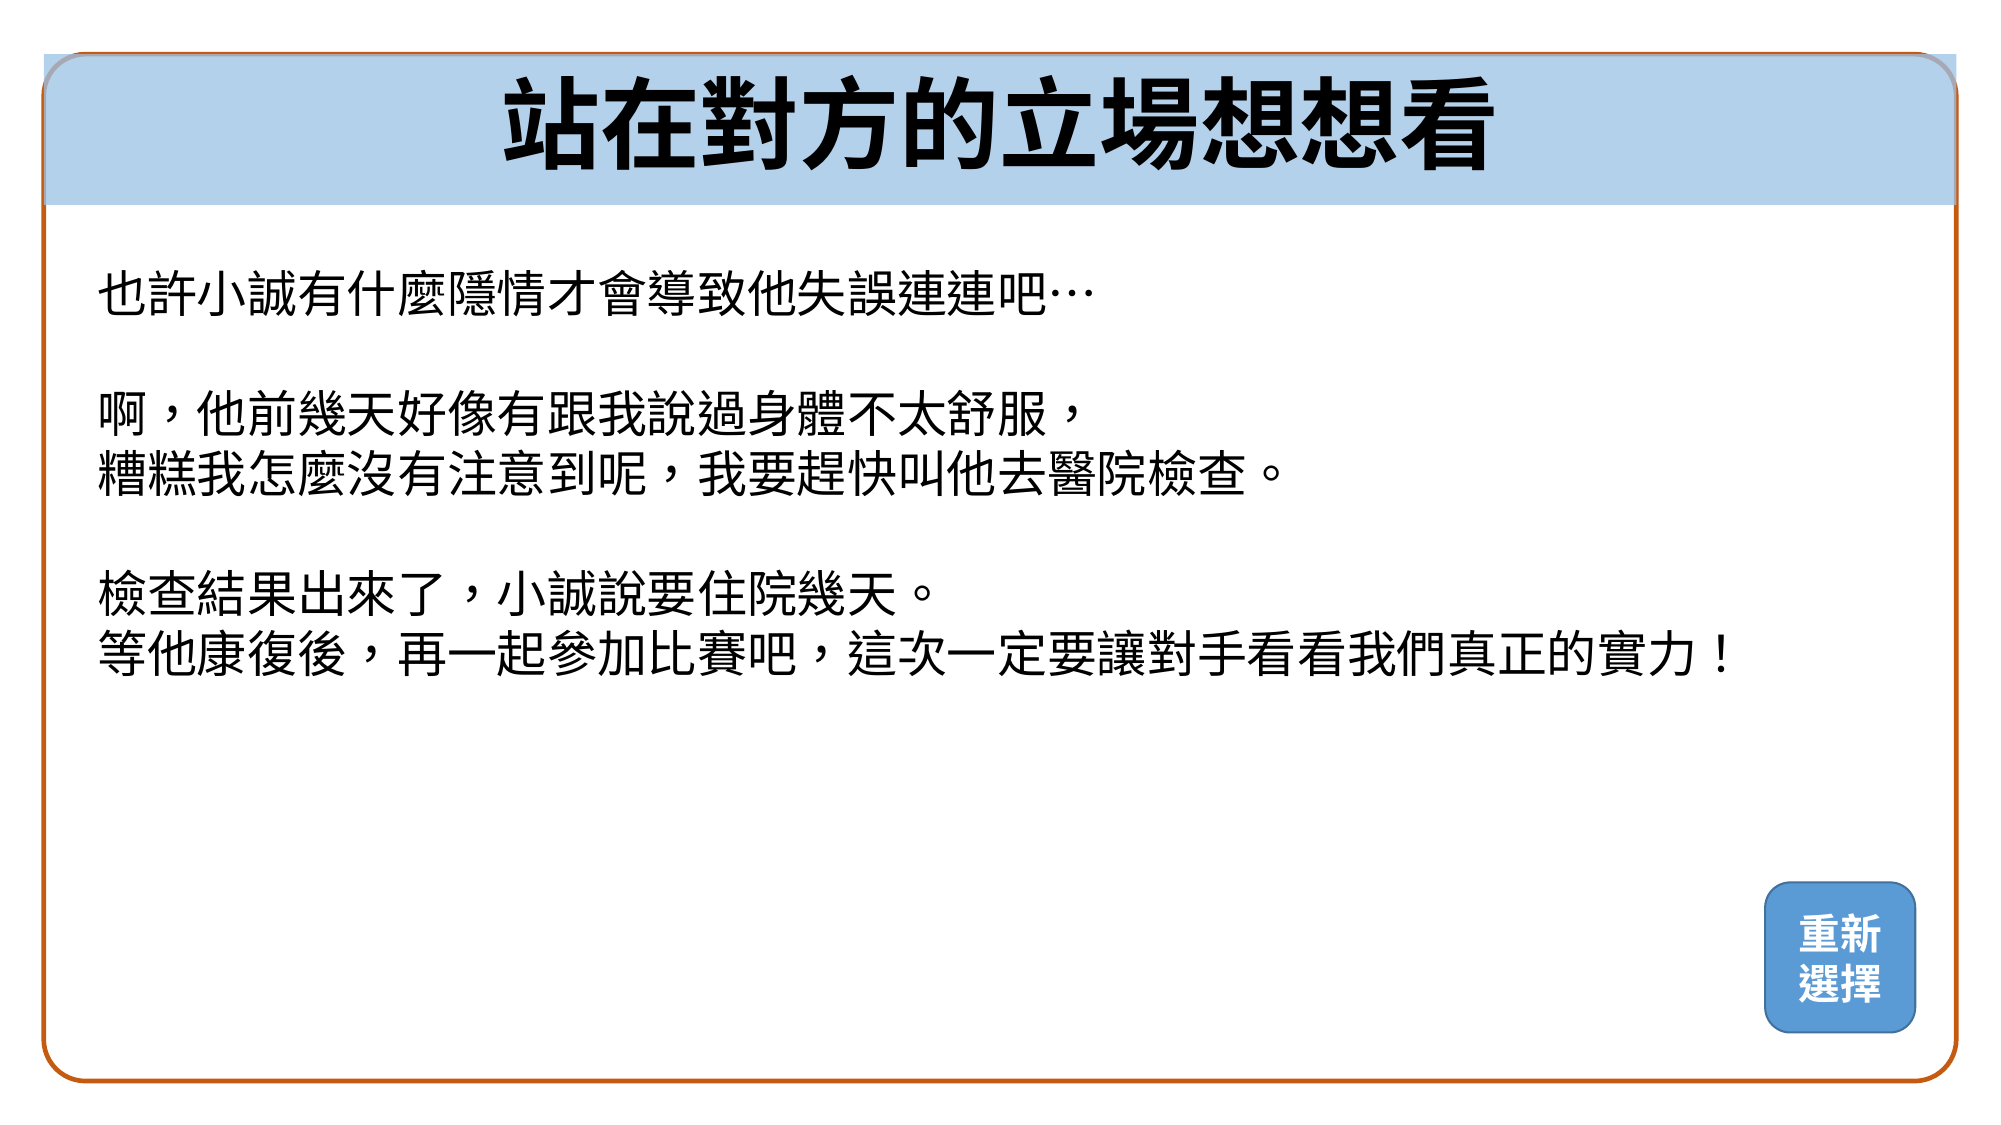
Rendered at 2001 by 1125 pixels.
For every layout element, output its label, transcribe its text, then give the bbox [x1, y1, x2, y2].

text_box 也許小誠有什麼隱情才會導致他失誤連連吧… 啊，他前幾天好像有跟我說過身體不太舒服， 糟糕我怎麼沒有注意到呢，我要趕快叫他去醫院檢查。 檢查結果出來了，小誠說要住院幾天。 等他康復後，再一起參加比賽吧，這次一定要讓對手看看我們真正的實力！ [82, 255, 1880, 690]
text_box 重新選擇 [1765, 882, 1916, 1033]
text_box 站在對方的立場想想看 [43, 54, 1957, 205]
